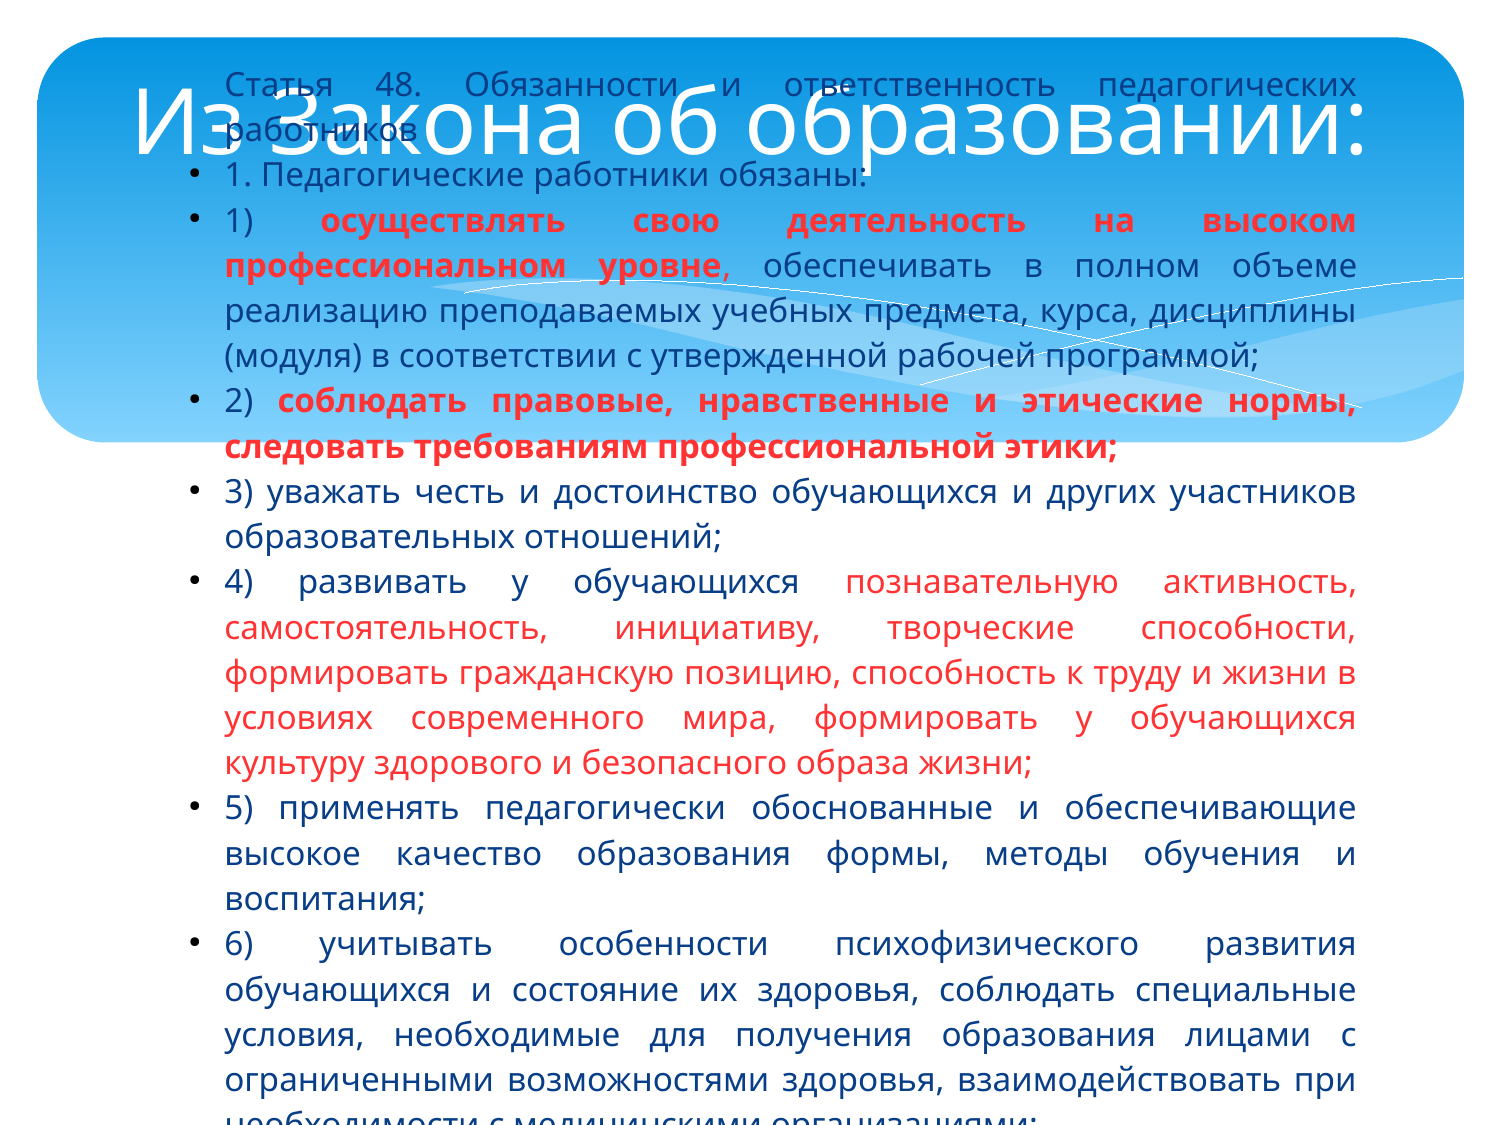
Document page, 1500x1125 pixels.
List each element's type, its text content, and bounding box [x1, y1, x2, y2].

subtitle Статья 48. Обязанности и ответственность педагогических работников 1. Педагогические работники обязаны: 1) осуществлять свою деятельность на высоком профессиональном уровне, обеспечивать в полном объеме реализацию преподаваемых учебных предмета, курса, дисциплины (модуля) в соответствии с утвержденной рабочей программой; 2) соблюдать правовые, нравственные и этические нормы, следовать требованиям профессиональной этики; 3) уважать честь и достоинство обучающихся и других участников образовательных отношений; 4) развивать у обучающихся познавательную активность, самостоятельность, инициативу, творческие способности, формировать гражданскую позицию, способность к труду и жизни в условиях современного мира, формировать у обучающихся культуру здорового и безопасного образа жизни; 5) применять педагогически обоснованные и обеспечивающие высокое качество образования формы, методы обучения и воспитания; 6) учитывать особенности психофизического развития обучающихся и состояние их здоровья, соблюдать специальные условия, необходимые для получения образования лицами с ограниченными возможностями здоровья, взаимодействовать при необходимости с медицинскими организациями; 7) систематически повышать свой профессиональный уровень; 8) ... [153, 165, 1359, 1125]
title Из Закона об образовании: [75, 55, 1425, 261]
